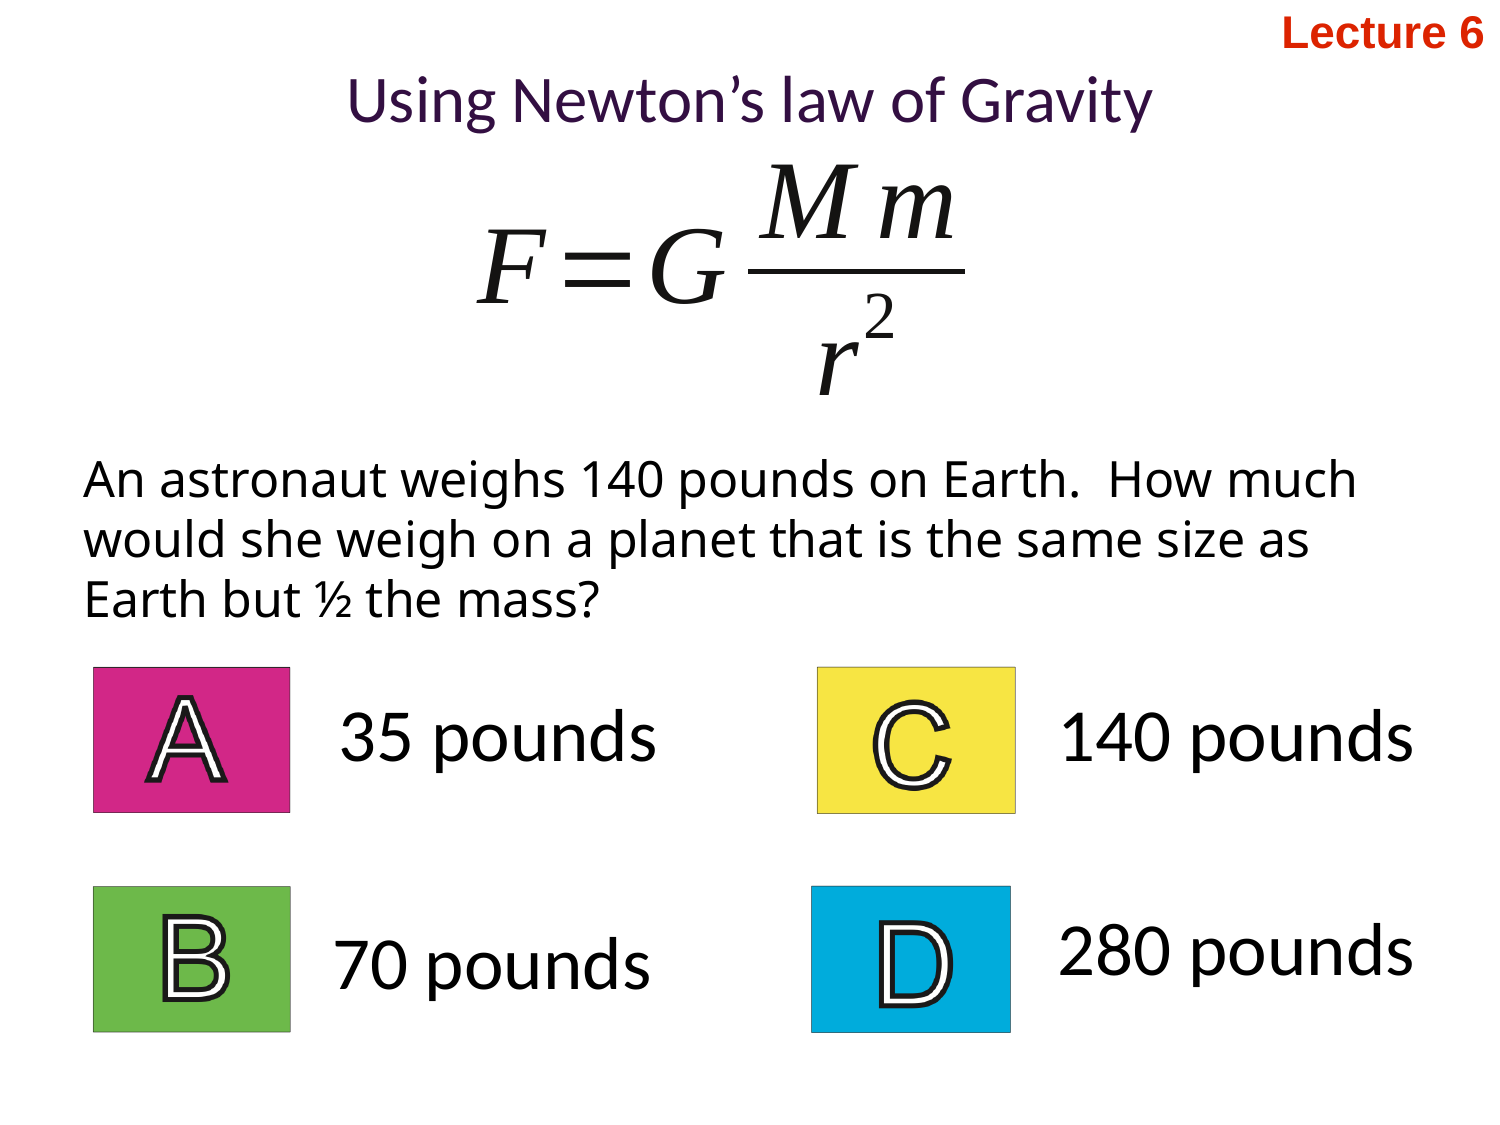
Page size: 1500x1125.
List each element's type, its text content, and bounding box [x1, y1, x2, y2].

picture [91, 884, 292, 1034]
text_box Using Newton’s law of Gravity [0, 48, 1500, 144]
text_box 70 pounds [317, 907, 667, 1013]
text_box 140 pounds [1042, 679, 1430, 785]
text_box An astronaut weighs 140 pounds on Earth. How much would she weigh on a planet that is the same size as Earth but ½ the mass? [68, 439, 1456, 635]
chart [465, 139, 976, 421]
text_box 280 pounds [1042, 892, 1430, 998]
text_box 35 pounds [323, 679, 673, 785]
picture [810, 884, 1012, 1034]
text_box Lecture 6 [1185, 0, 1500, 67]
picture [91, 664, 292, 815]
picture [815, 665, 1017, 815]
